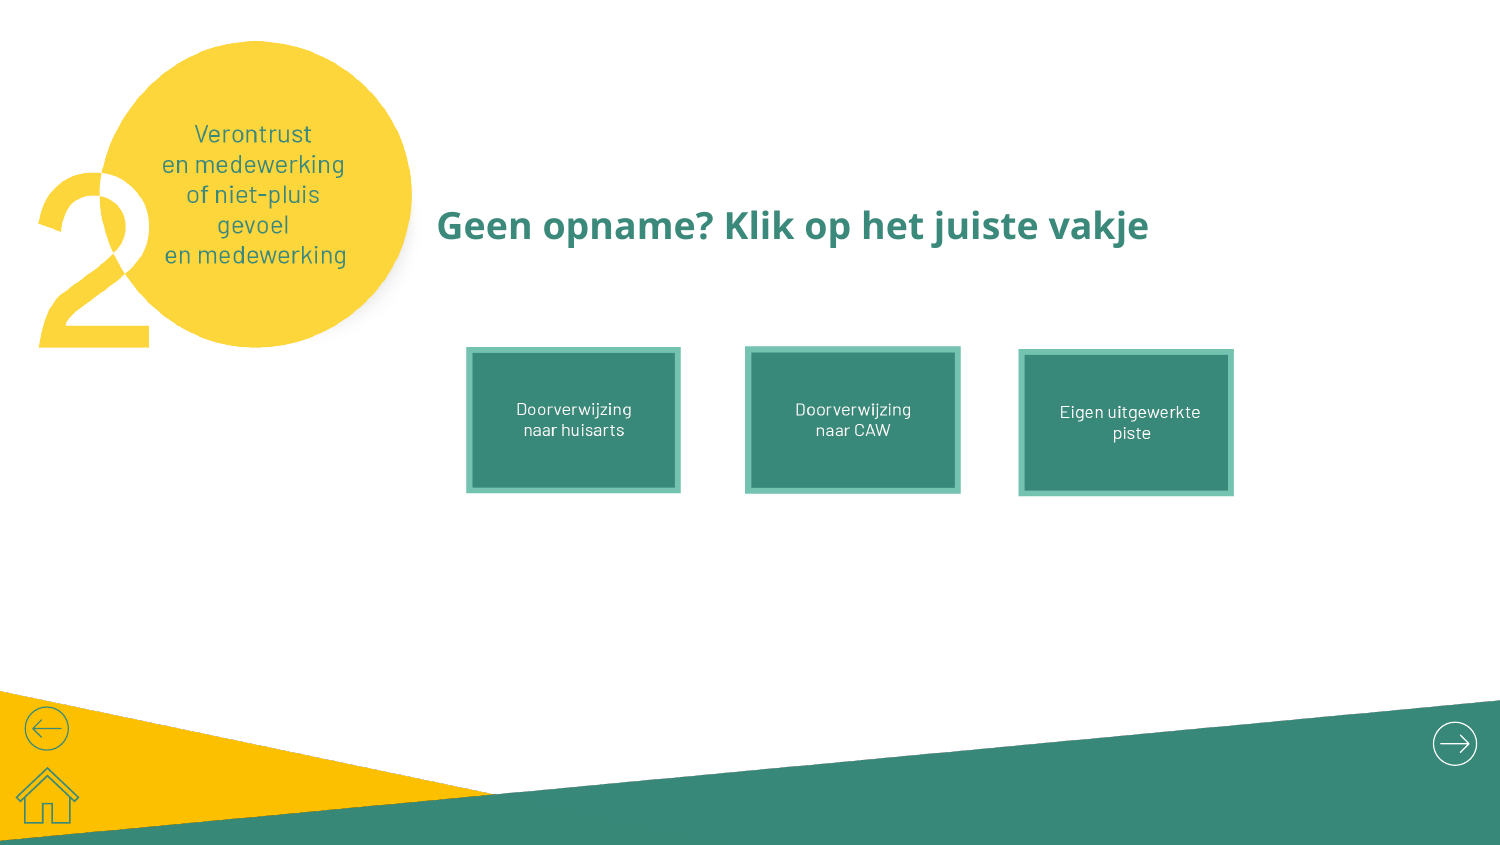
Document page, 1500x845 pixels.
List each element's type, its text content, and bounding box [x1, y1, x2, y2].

picture [38, 41, 422, 348]
picture [745, 346, 961, 495]
picture [1426, 715, 1484, 772]
picture [466, 346, 681, 495]
picture [1018, 348, 1234, 497]
text_box Geen opname? Klik op het juiste vakje [422, 194, 1445, 256]
picture [9, 700, 85, 832]
